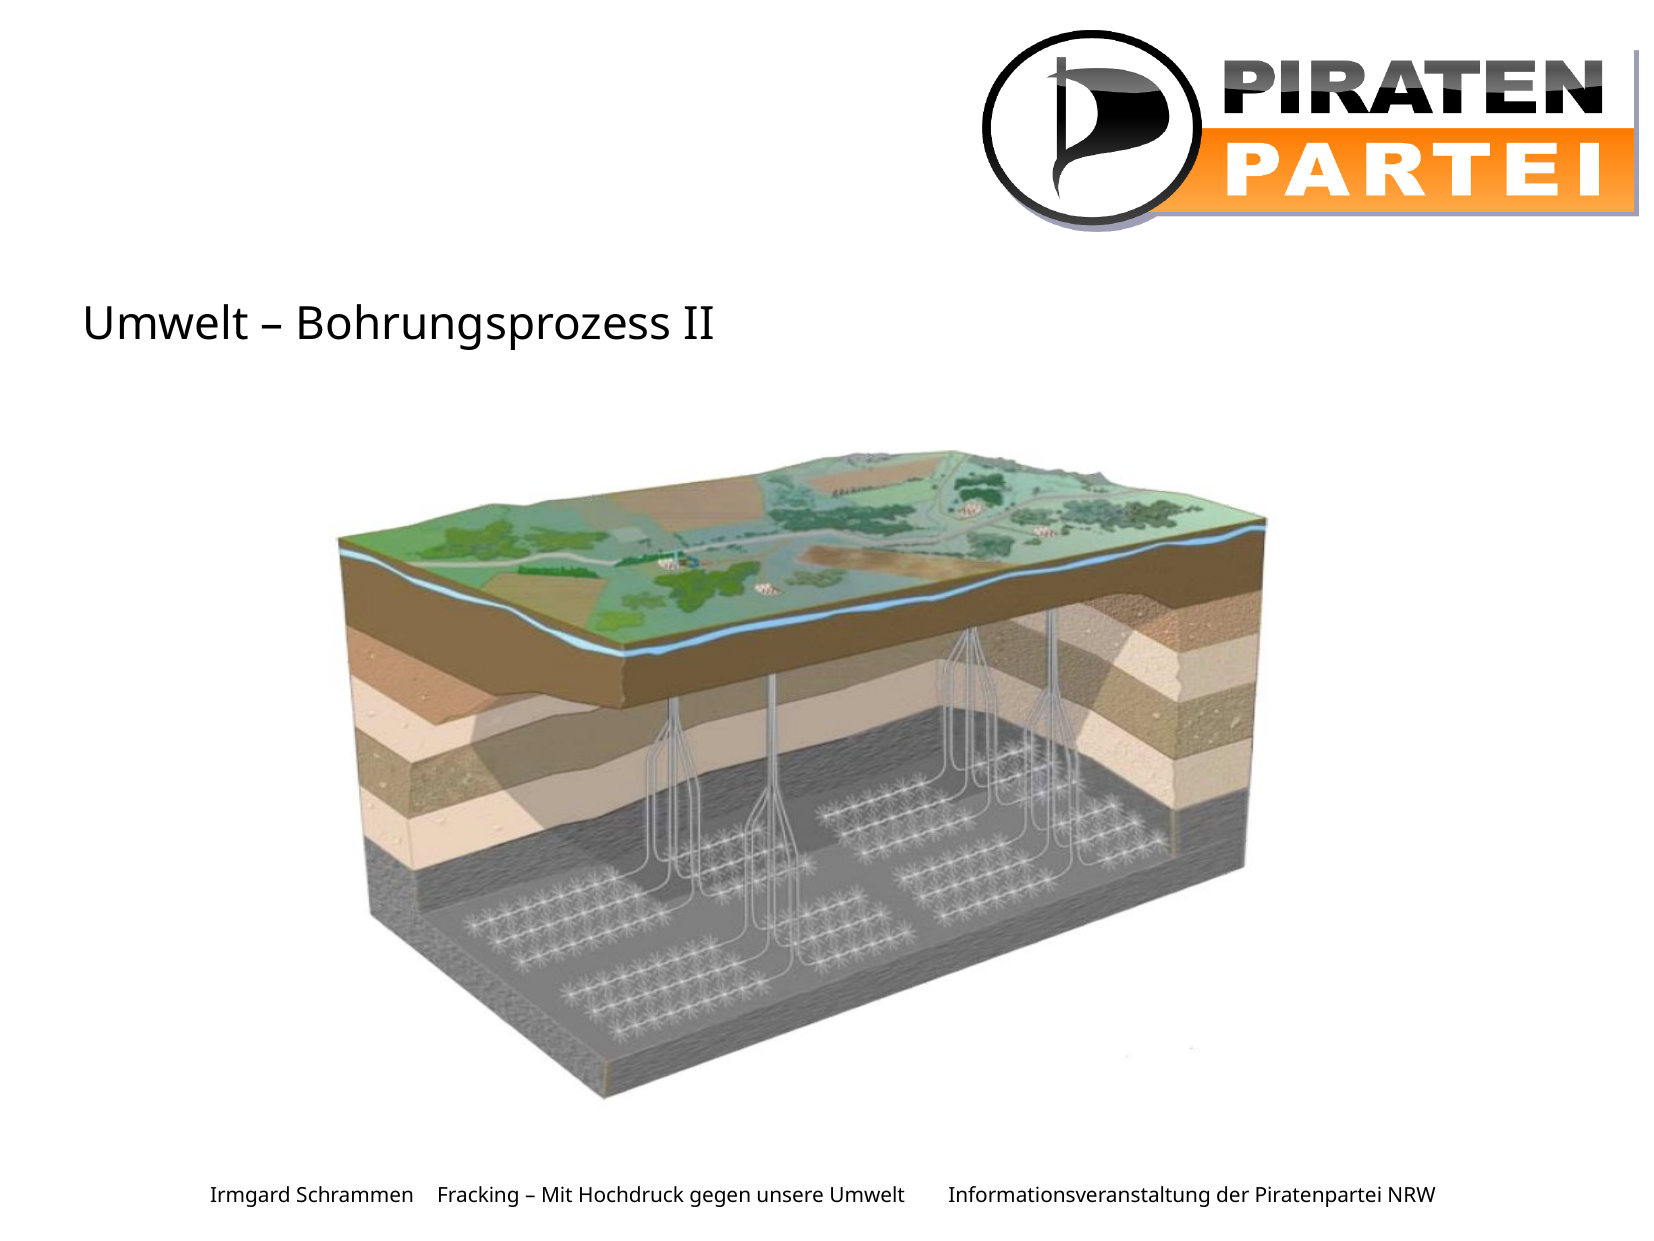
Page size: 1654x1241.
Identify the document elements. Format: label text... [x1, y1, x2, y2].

text_box Irmgard Schrammen Fracking – Mit Hochdruck gegen unsere Umwelt Informationsveranstaltung der Piratenpartei NRW [29, 1172, 1617, 1224]
subtitle Umwelt – Bohrungsprozess II [82, 290, 1571, 1117]
picture [284, 395, 1323, 1117]
picture [974, 25, 1649, 241]
